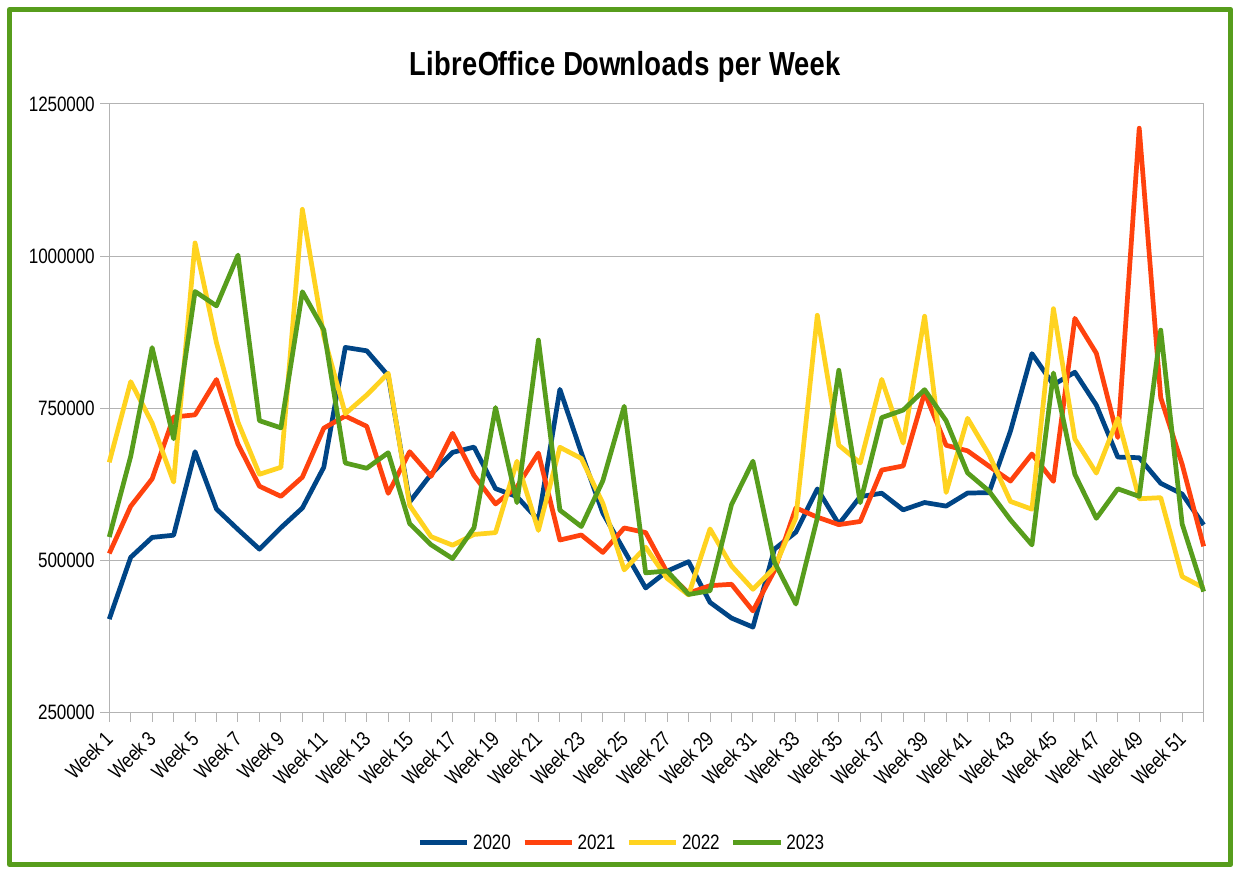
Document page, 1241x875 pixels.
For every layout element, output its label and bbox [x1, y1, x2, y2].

chart [11, 11, 1229, 863]
